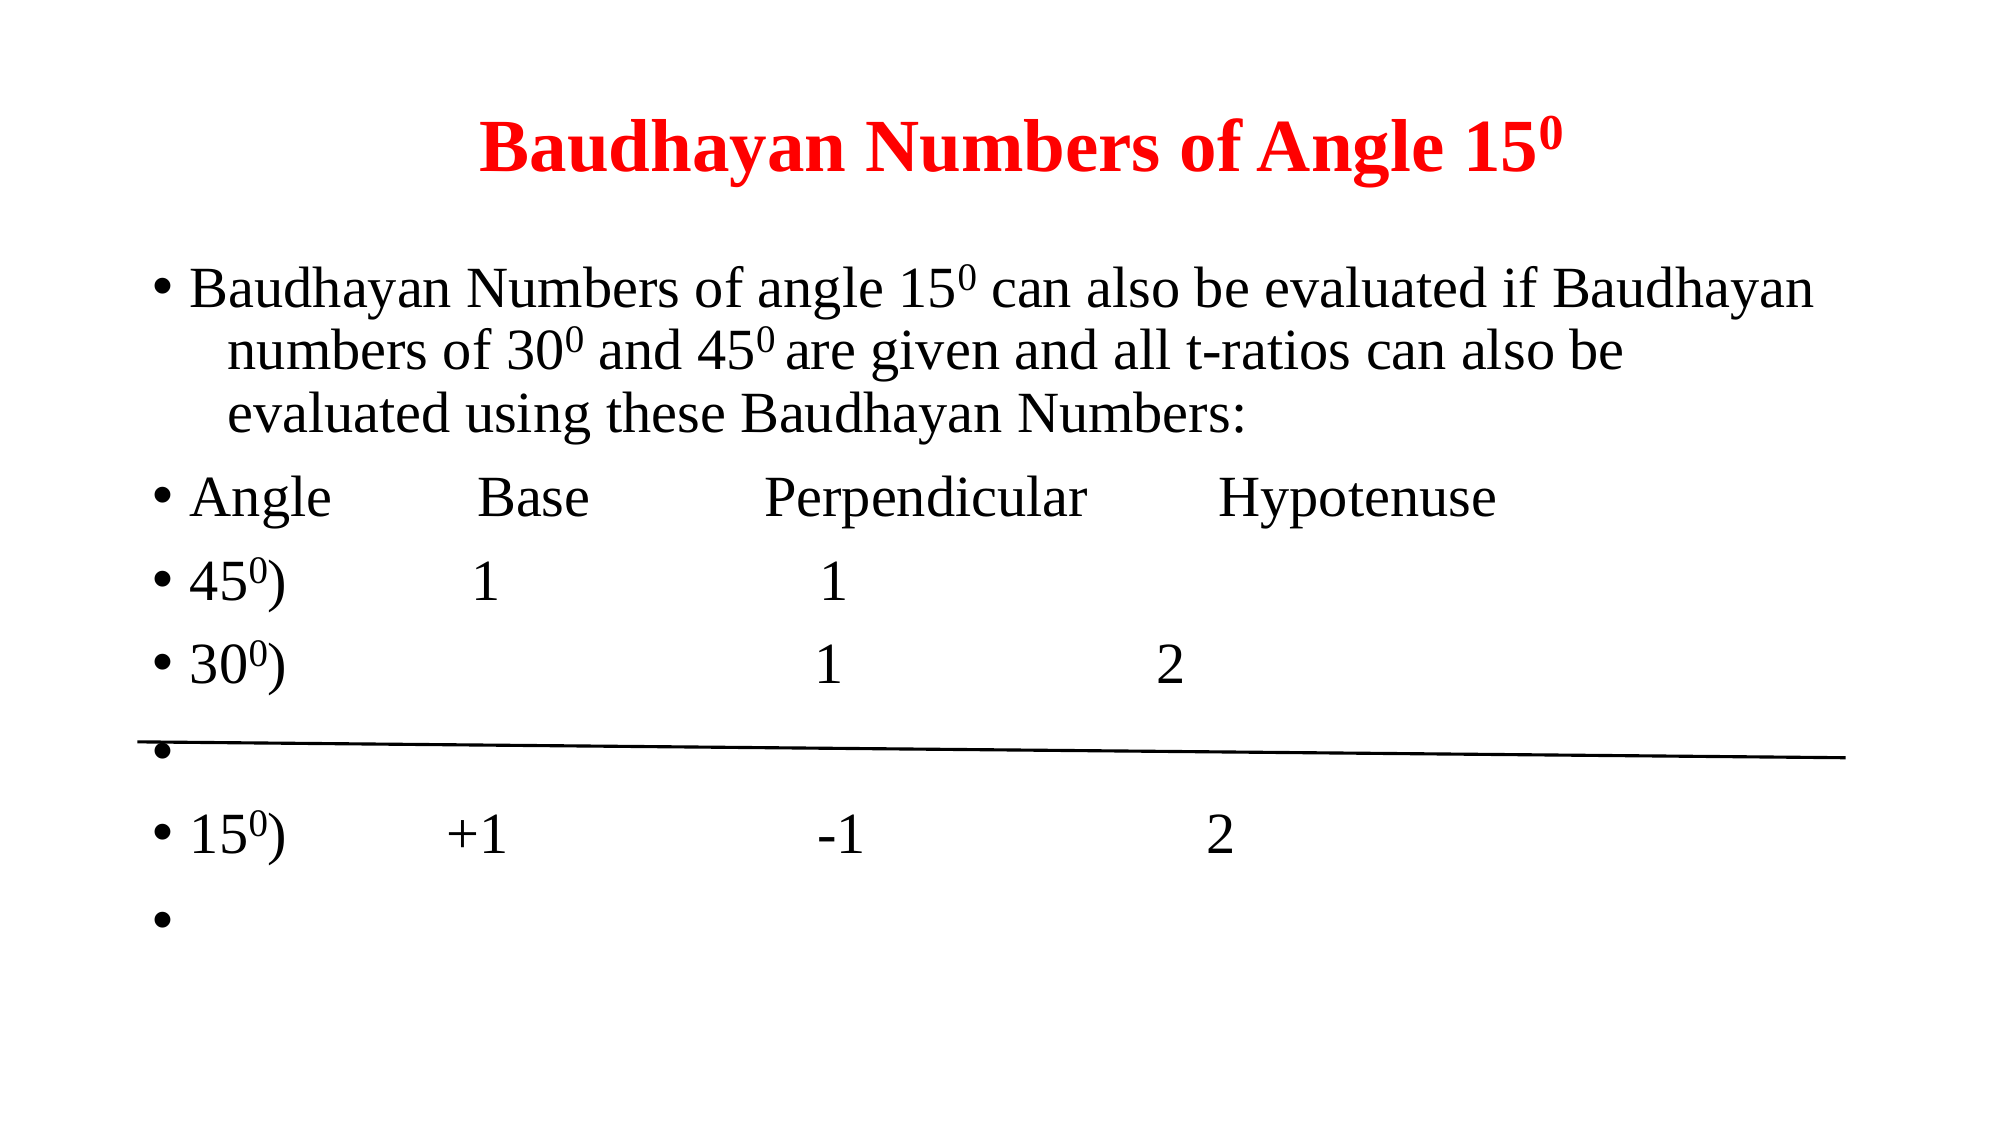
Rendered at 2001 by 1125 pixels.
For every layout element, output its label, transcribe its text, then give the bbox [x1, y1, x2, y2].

title Baudhayan Numbers of Angle 150 [137, 59, 1863, 236]
list Baudhayan Numbers of angle 150 can also be evaluated if Baudhayan numbers of 300 and 450 are given and all t-ratios can also be evaluated using these Baudhayan Numbers: Angle Base Perpendicular Hypotenuse 450) 1 1 300) 1 2 150) +1 -1 2 [137, 249, 1863, 1014]
